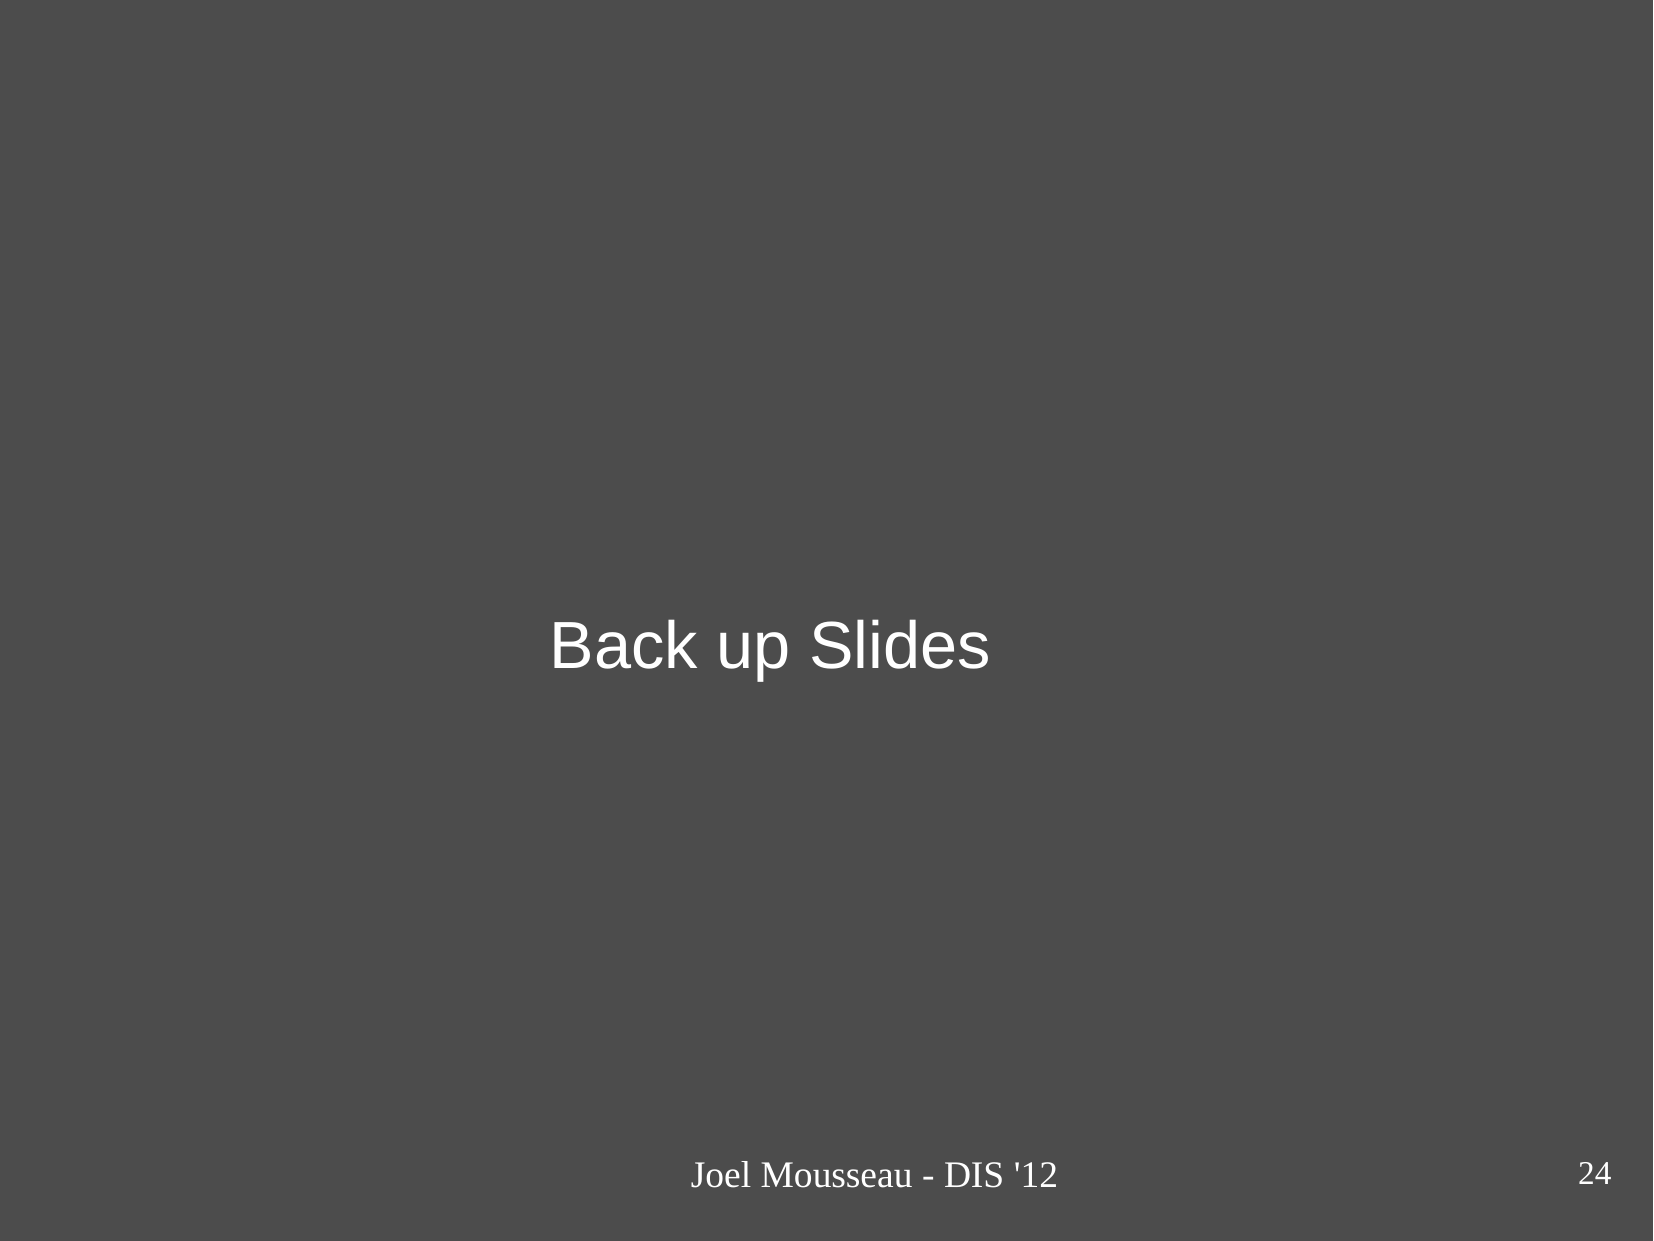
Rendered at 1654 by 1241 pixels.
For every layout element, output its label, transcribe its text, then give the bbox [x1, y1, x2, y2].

subtitle Back up Slides [123, 184, 1417, 1107]
